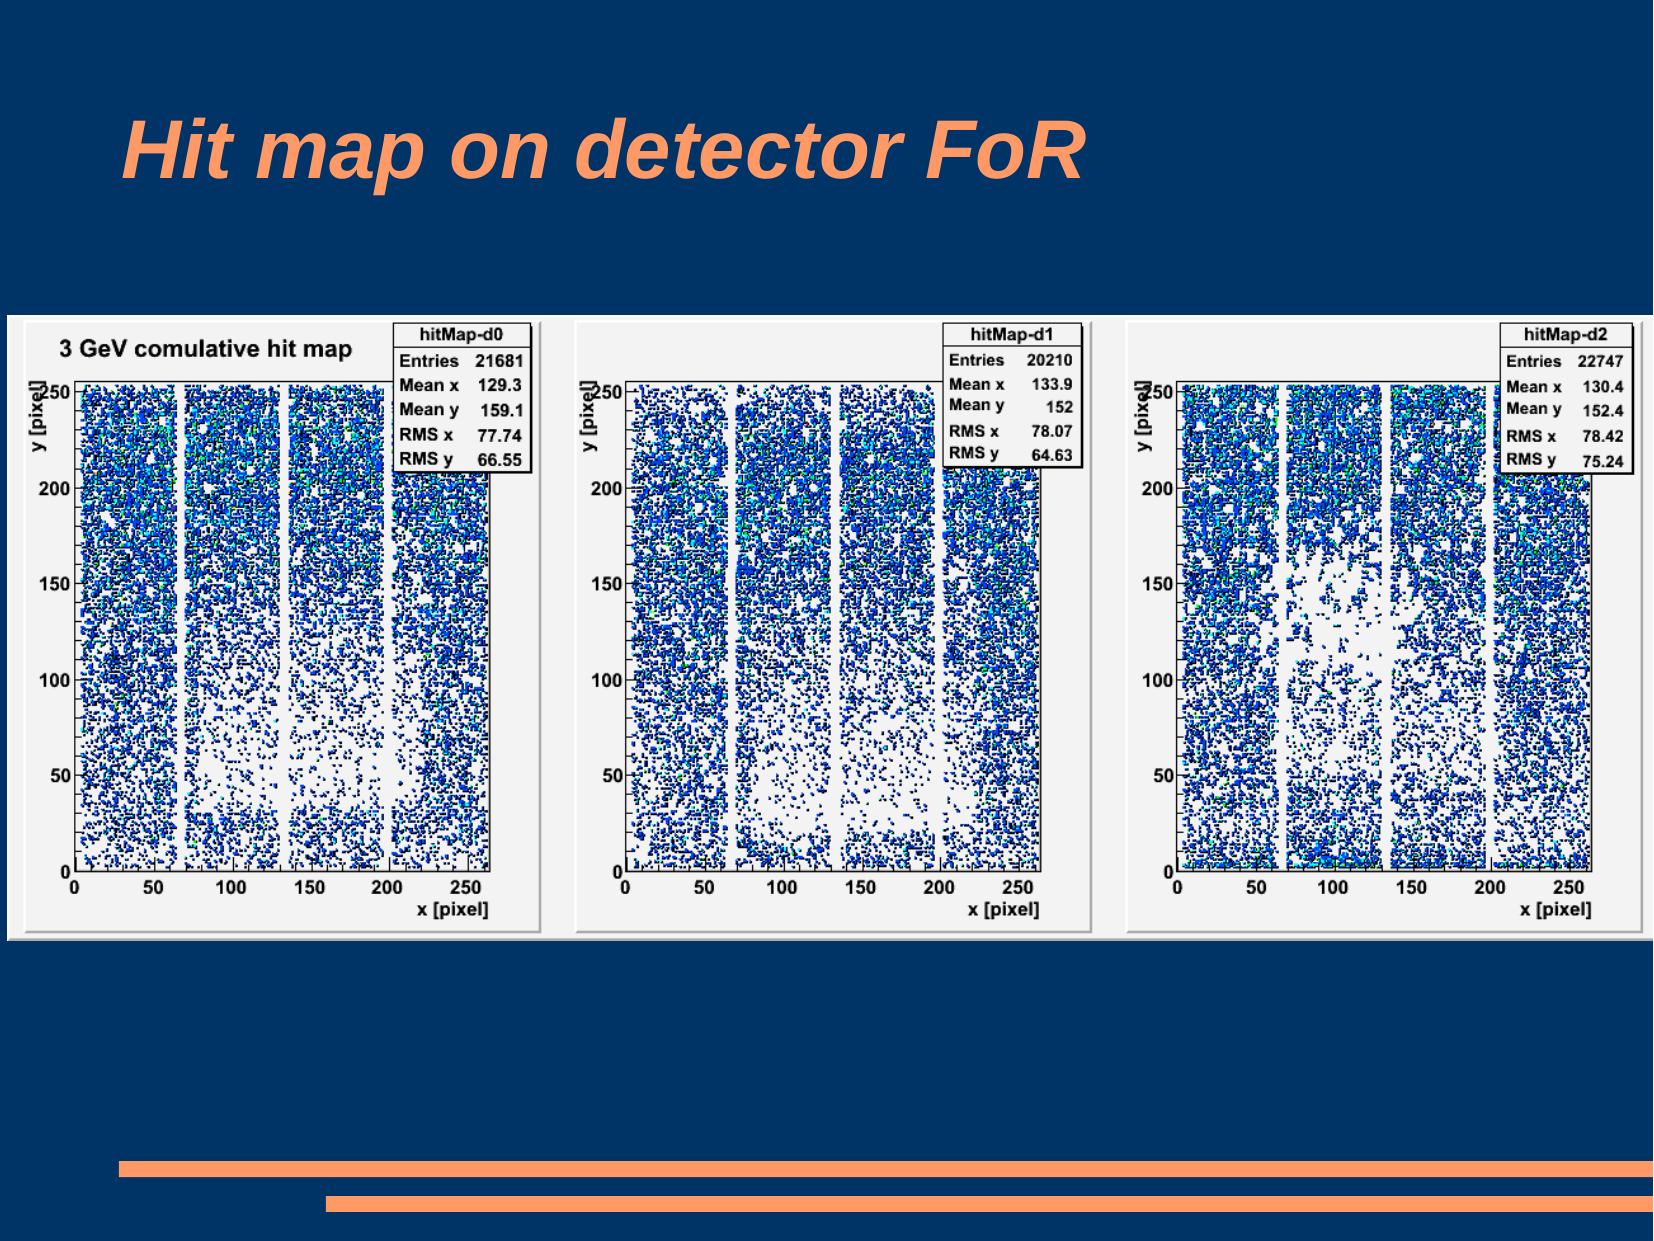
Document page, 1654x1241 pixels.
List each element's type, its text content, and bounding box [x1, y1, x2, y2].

picture [7, 315, 1653, 941]
title Hit map on detector FoR [121, 46, 1534, 254]
